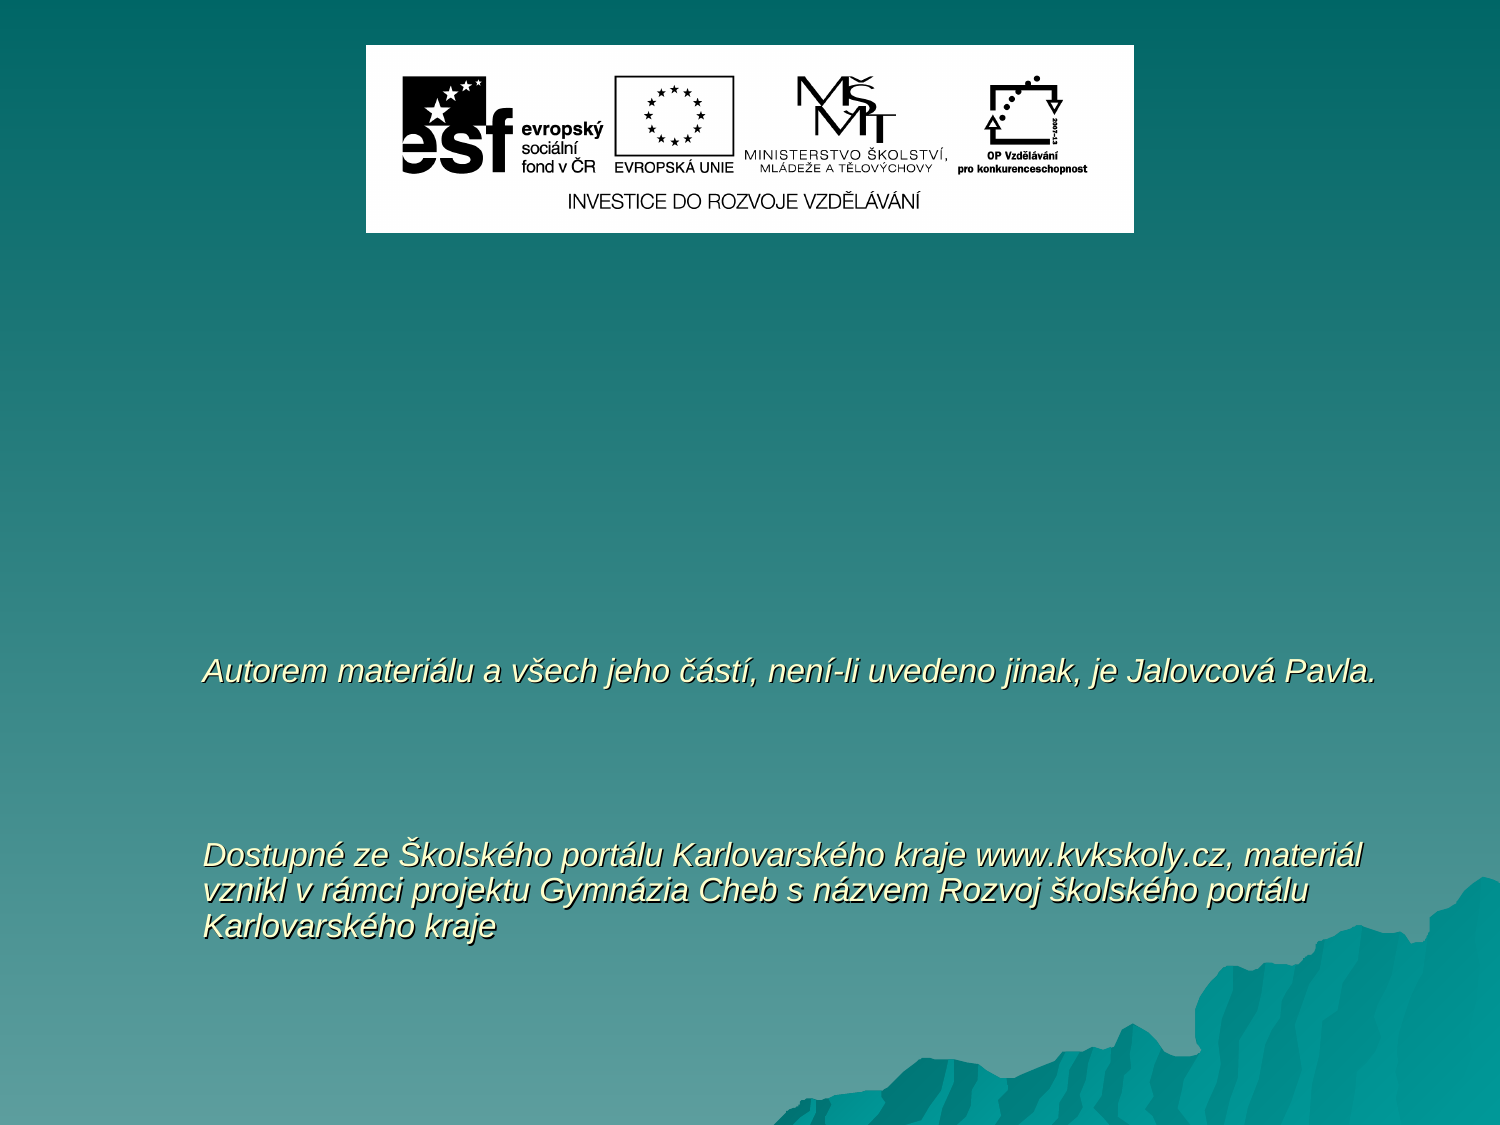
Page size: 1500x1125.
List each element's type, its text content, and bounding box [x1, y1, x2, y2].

list Autorem materiálu a všech jeho částí, není-li uvedeno jinak, je Jalovcová Pavla. Dostupné ze Školského portálu Karlovarského kraje www.kvkskoly.cz, materiál vznikl v rámci projektu Gymnázia Cheb s názvem Rozvoj školského portálu Karlovarského kraje [75, 262, 1426, 1005]
picture [366, 45, 1134, 233]
